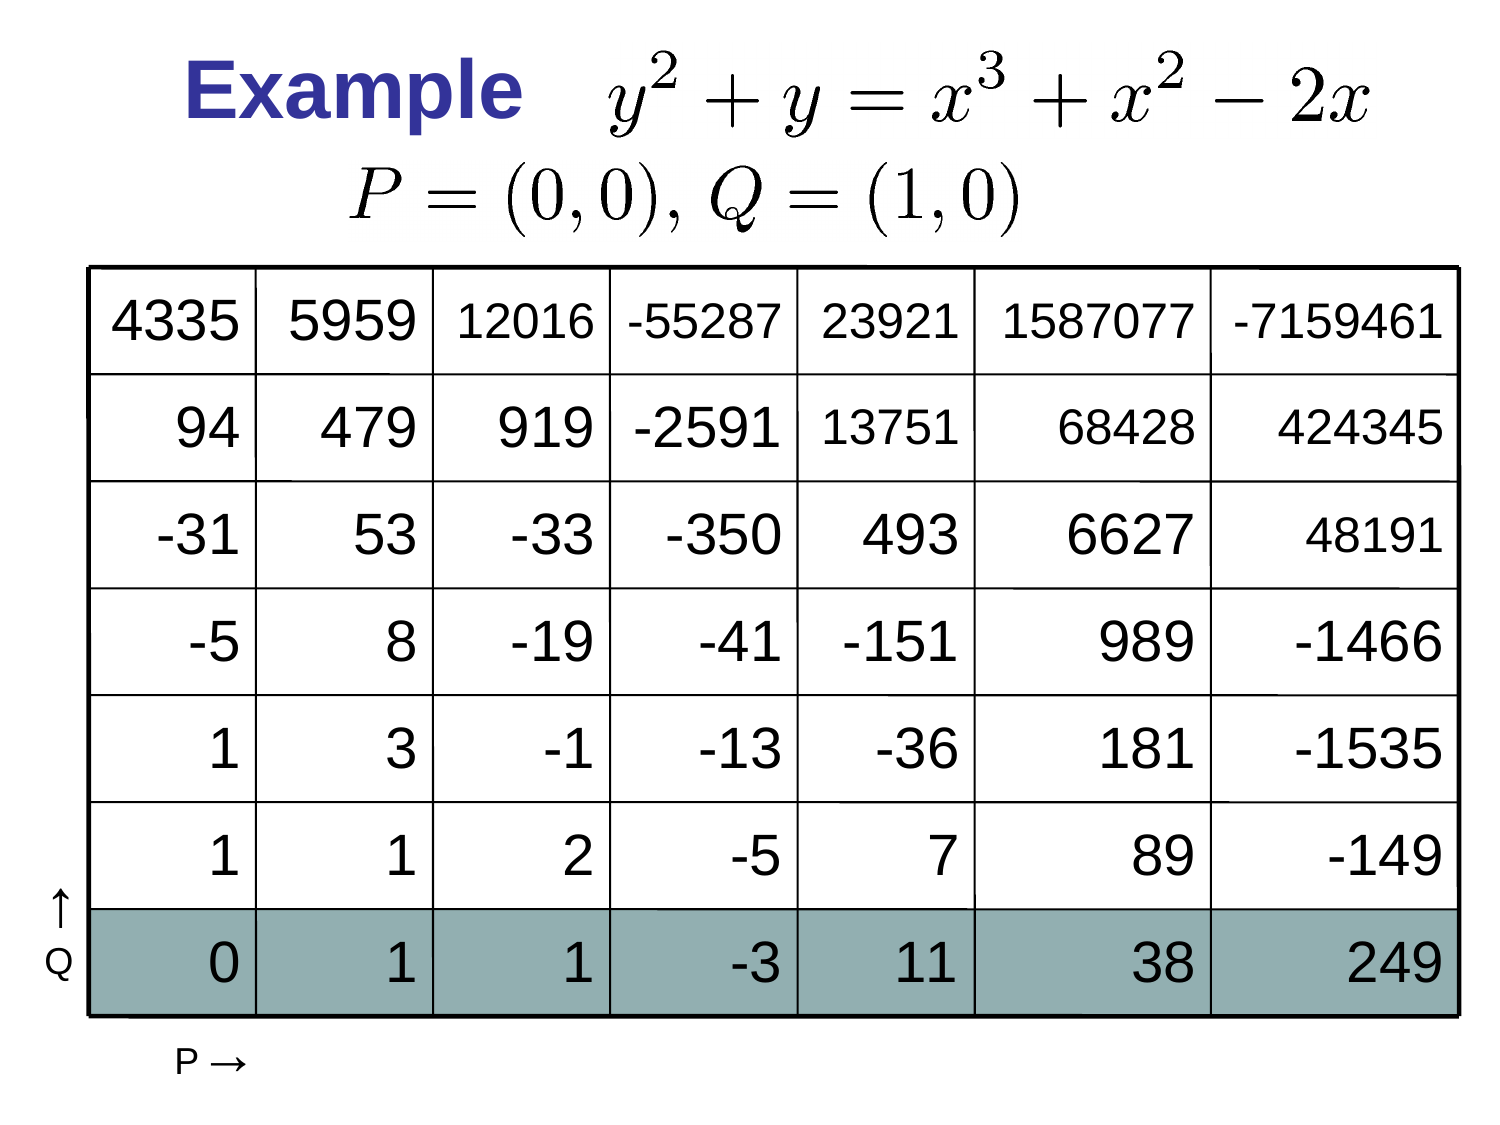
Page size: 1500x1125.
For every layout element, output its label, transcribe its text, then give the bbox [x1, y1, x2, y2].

text_box 249 [1212, 911, 1456, 1014]
picture [348, 160, 1022, 242]
text_box -149 [1212, 804, 1456, 908]
text_box 424345 [1212, 376, 1456, 480]
text_box 8 [257, 590, 431, 694]
text_box 0 [92, 911, 254, 1013]
text_box -2591 [611, 376, 796, 480]
text_box 89 [976, 804, 1209, 908]
text_box 181 [976, 697, 1209, 801]
text_box 493 [799, 483, 973, 587]
text_box 4335 [91, 270, 254, 373]
text_box -13 [612, 697, 796, 801]
text_box -7159461 [1212, 270, 1456, 373]
text_box 23921 [799, 270, 973, 373]
text_box 12016 [434, 270, 608, 373]
text_box -1535 [1212, 697, 1456, 801]
text_box 68428 [976, 376, 1209, 480]
text_box 6627 [976, 483, 1209, 587]
text_box 11 [799, 911, 973, 1013]
text_box -31 [91, 483, 254, 587]
text_box 1587077 [976, 270, 1209, 373]
text_box -5 [91, 590, 254, 694]
text_box 48191 [1212, 483, 1456, 587]
text_box 1 [257, 804, 431, 908]
text_box -55287 [611, 270, 796, 373]
text_box -36 [799, 697, 973, 801]
text_box ↑ Q [29, 857, 93, 991]
text_box 38 [976, 911, 1209, 1014]
title Example [64, 30, 644, 149]
text_box -19 [434, 590, 609, 694]
text_box 2 [435, 804, 609, 908]
text_box -350 [612, 483, 796, 587]
text_box 1 [92, 697, 254, 801]
text_box -151 [799, 590, 973, 694]
text_box -33 [434, 483, 608, 587]
text_box 53 [257, 483, 431, 587]
picture [608, 42, 1377, 139]
text_box 919 [434, 376, 608, 480]
text_box -1466 [1212, 590, 1456, 694]
text_box 13751 [799, 376, 973, 480]
text_box 7 [799, 804, 973, 908]
text_box 479 [257, 376, 431, 480]
text_box 5959 [257, 270, 431, 373]
text_box -5 [612, 804, 796, 908]
text_box 1 [92, 804, 254, 908]
text_box -41 [612, 590, 796, 694]
text_box 989 [976, 590, 1209, 694]
text_box 1 [435, 911, 609, 1013]
text_box 94 [91, 376, 254, 480]
text_box -1 [434, 697, 609, 801]
text_box -3 [612, 911, 796, 1013]
text_box 3 [257, 697, 431, 801]
text_box 1 [257, 911, 432, 1013]
text_box P→ [159, 1014, 273, 1096]
